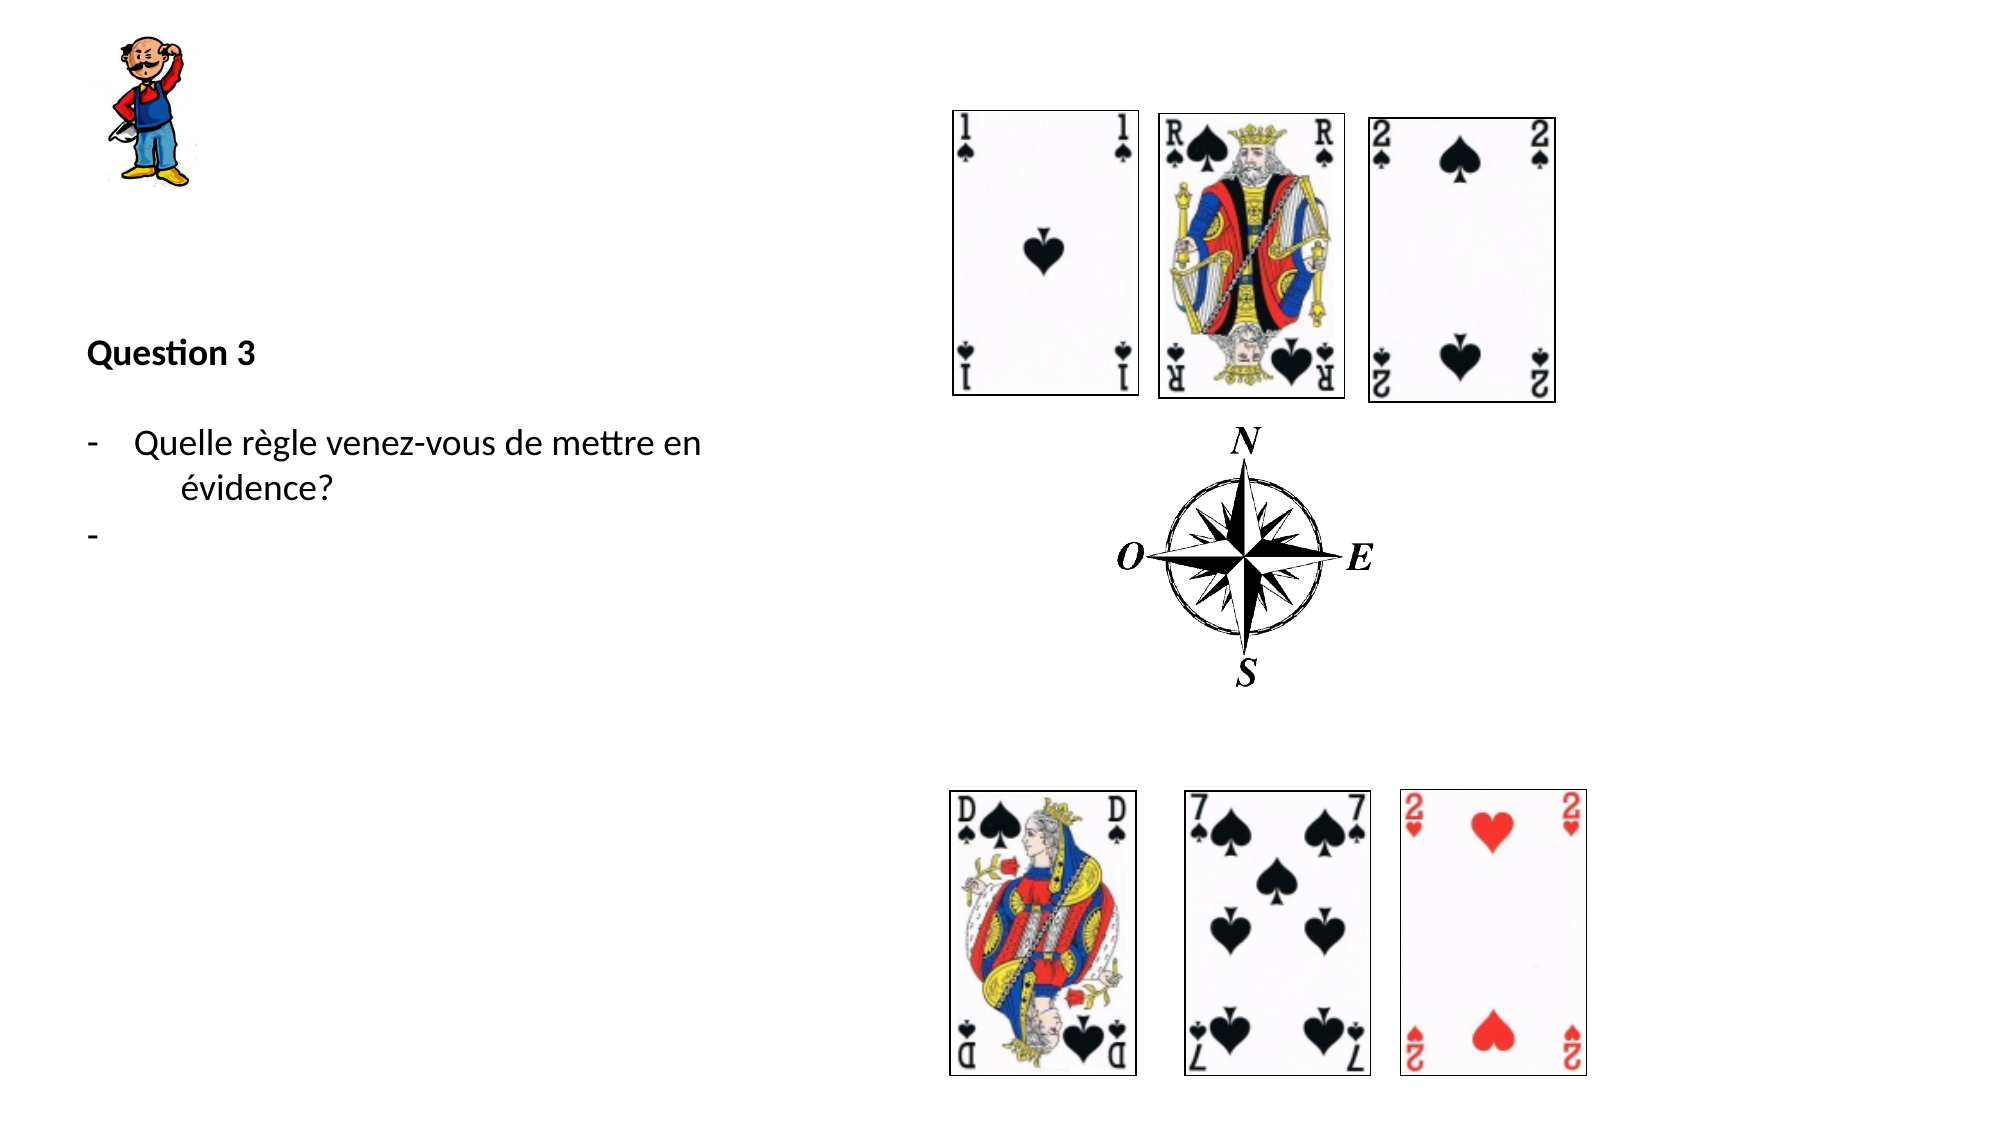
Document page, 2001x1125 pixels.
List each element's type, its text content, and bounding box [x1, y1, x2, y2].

picture [1185, 791, 1370, 1075]
picture [1116, 416, 1374, 695]
picture [1369, 118, 1555, 402]
picture [1401, 790, 1586, 1075]
picture [1159, 114, 1344, 398]
text_box Question 3 Quelle règle venez-vous de mettre en évidence? [71, 320, 727, 608]
picture [95, 36, 202, 187]
picture [953, 111, 1138, 395]
picture [950, 791, 1135, 1075]
